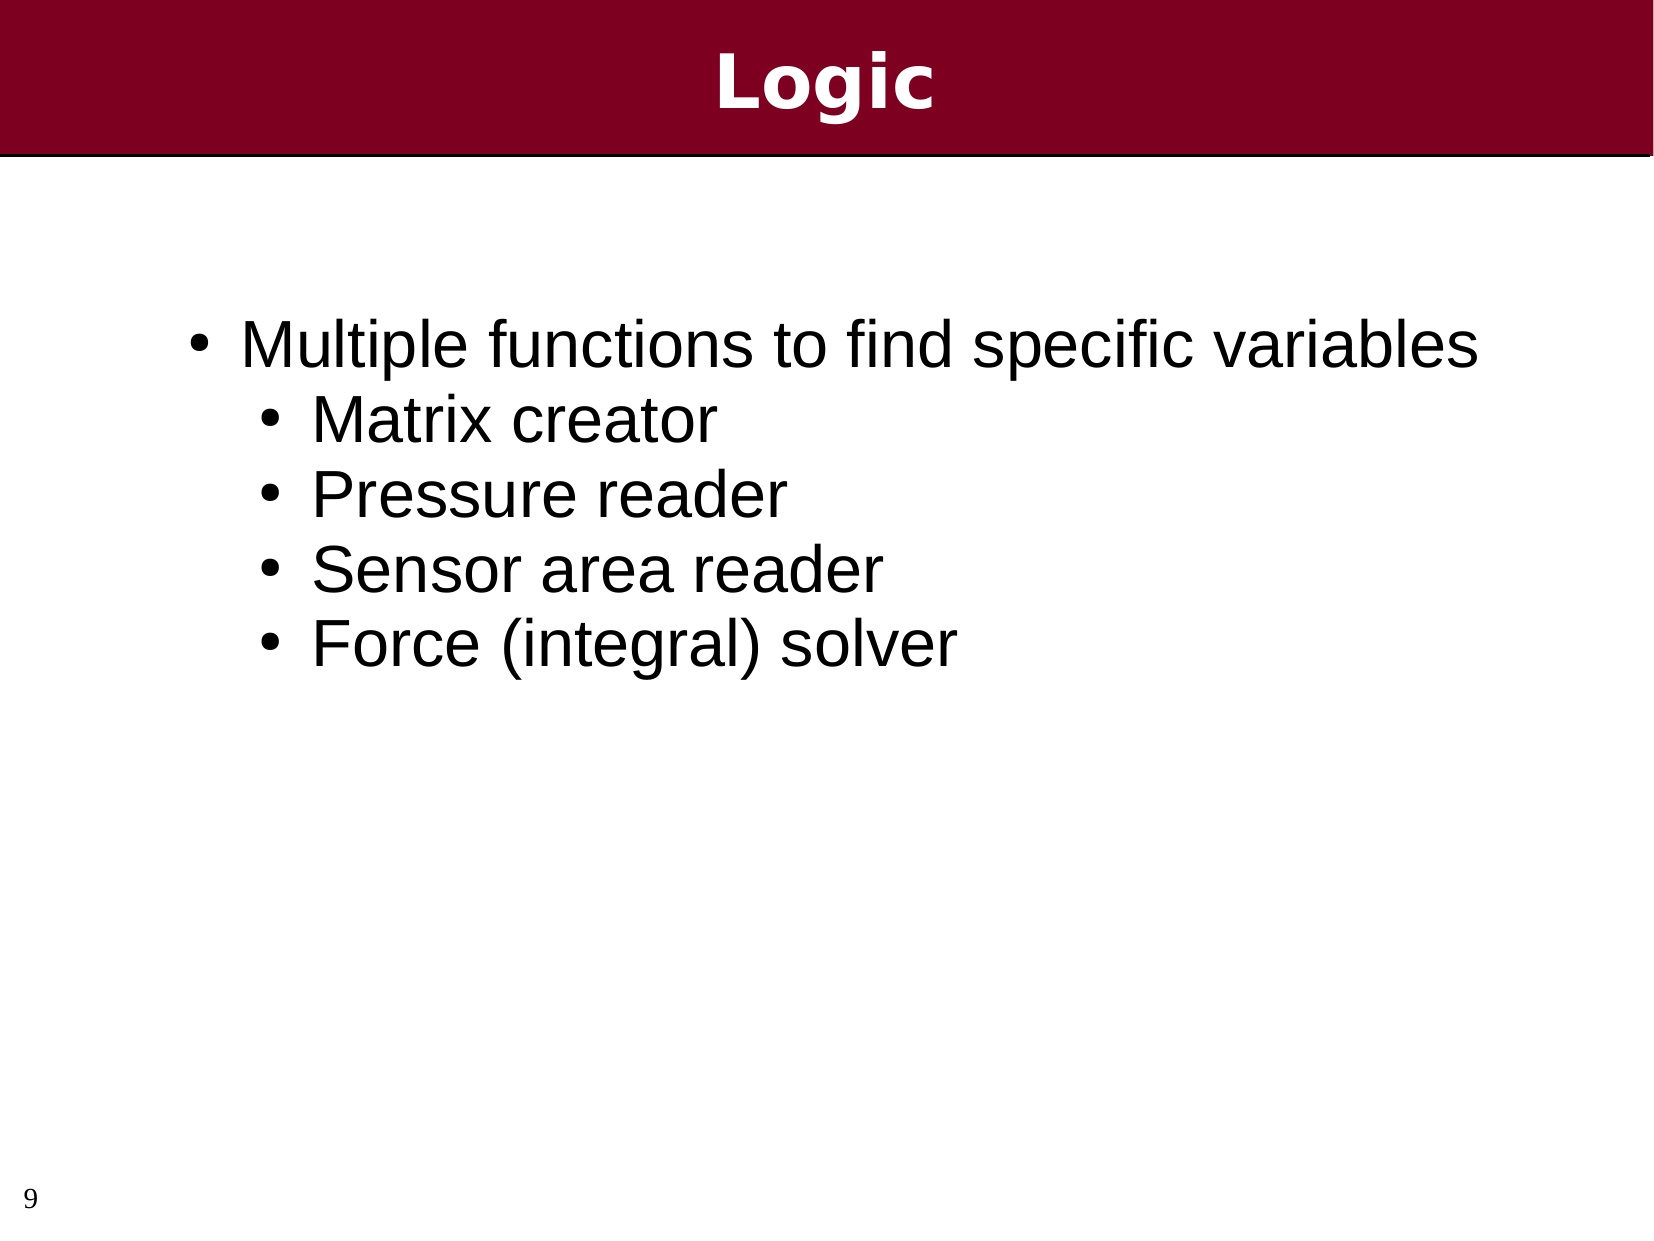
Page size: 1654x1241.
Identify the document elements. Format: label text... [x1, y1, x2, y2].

text_box [0, 0, 1654, 156]
text_box Logic [0, 31, 1651, 134]
text_box Multiple functions to find specific variables Matrix creator Pressure reader Sensor area reader Force (integral) solver [154, 299, 1501, 751]
